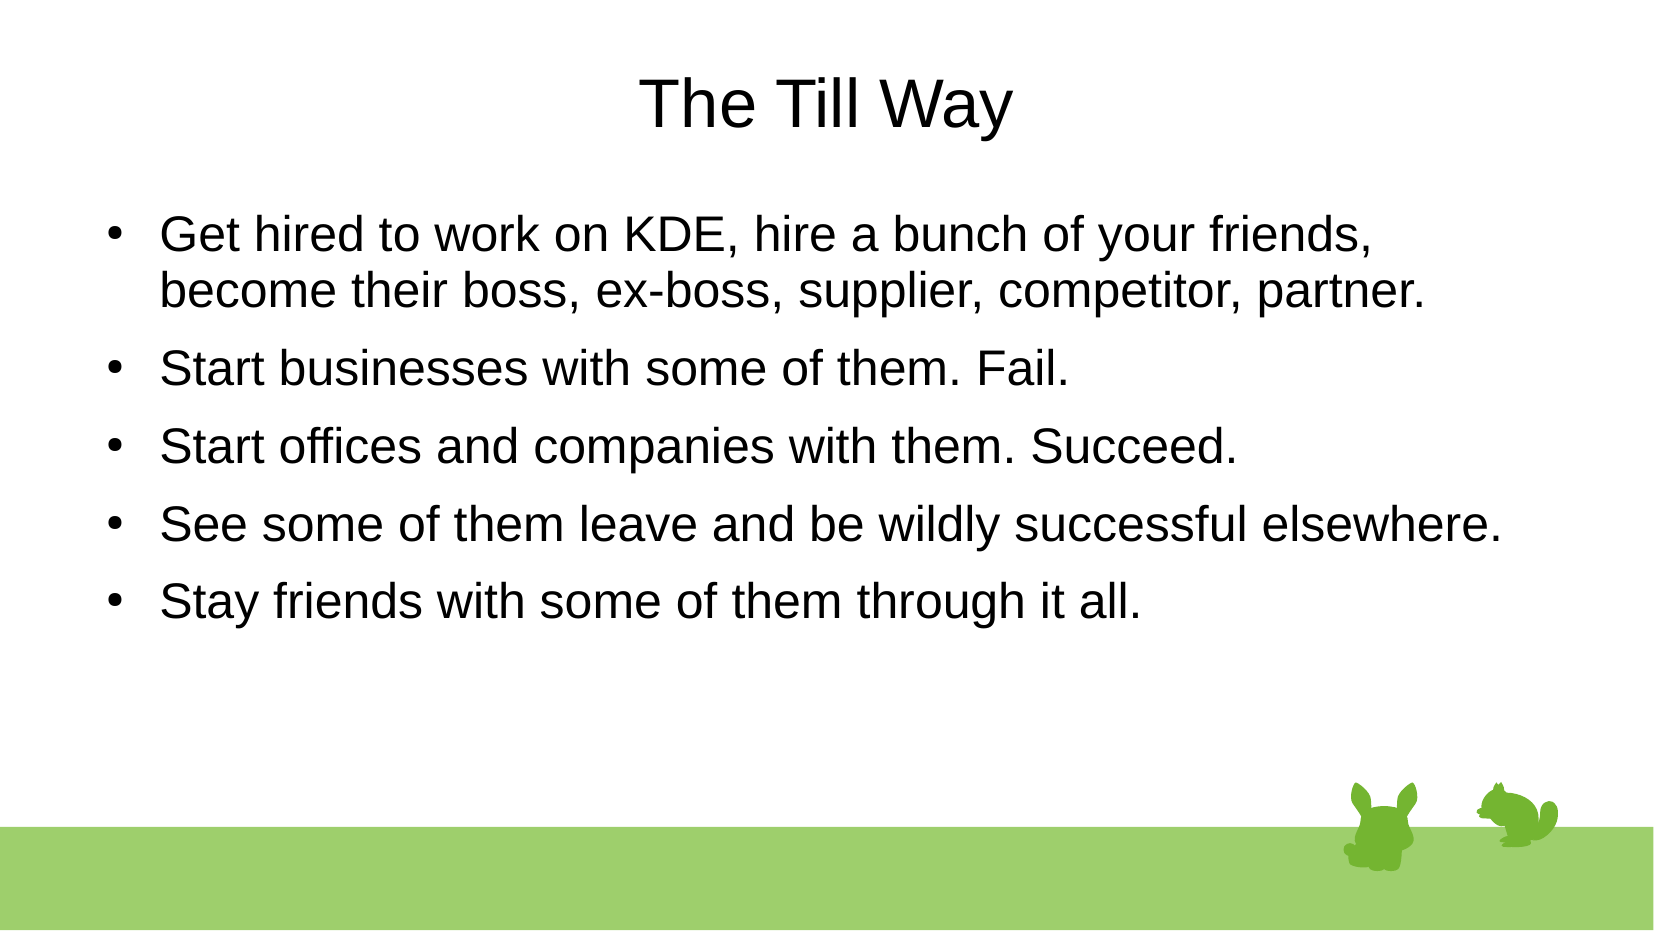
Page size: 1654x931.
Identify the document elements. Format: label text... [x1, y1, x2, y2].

title The Till Way [88, 29, 1565, 178]
list Get hired to work on KDE, hire a bunch of your friends, become their boss, ex-boss, supplier, competitor, partner. Start businesses with some of them. Fail. Start offices and companies with them. Succeed. See some of them leave and be wildly successful elsewhere. Stay friends with some of them through it all. [88, 206, 1565, 739]
